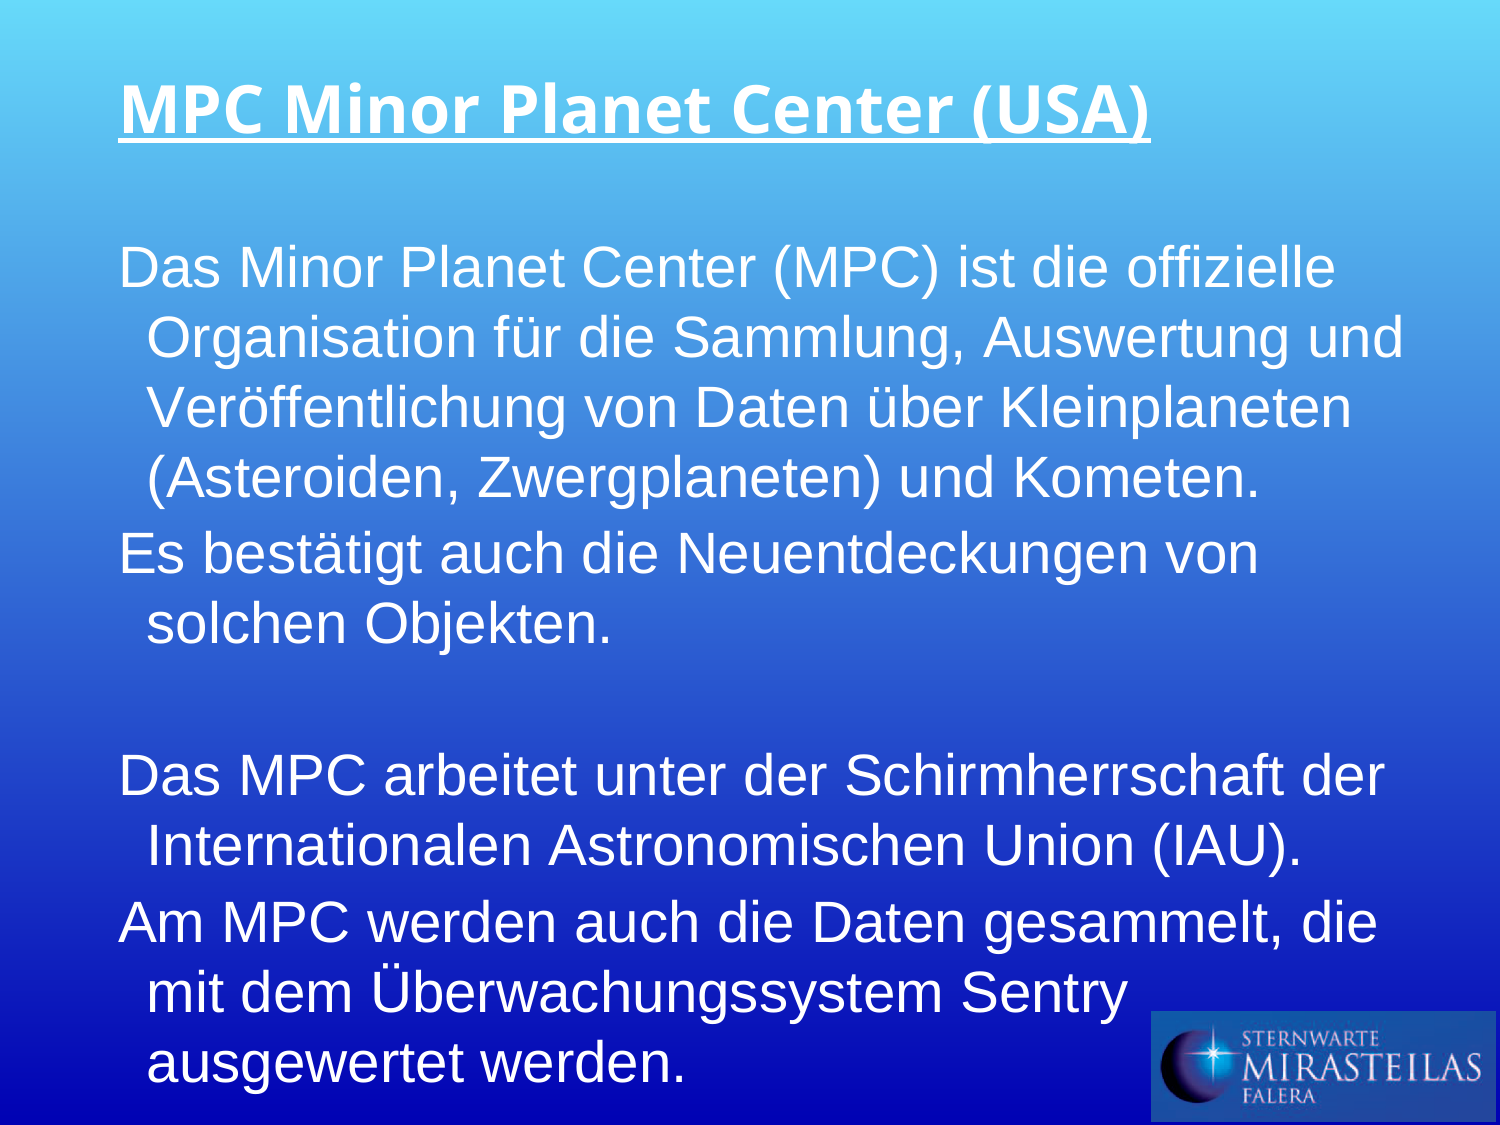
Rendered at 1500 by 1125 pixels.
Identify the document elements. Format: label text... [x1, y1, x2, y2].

text_box MPC Minor Planet Center (USA) Das Minor Planet Center (MPC) ist die offizielle Organisation für die Sammlung, Auswertung und Veröffentlichung von Daten über Kleinplaneten (Asteroiden, Zwergplaneten) und Kometen. Es bestätigt auch die Neuentdeckungen von solchen Objekten. Das MPC arbeitet unter der Schirmherrschaft der Internationalen Astronomischen Union (IAU). Am MPC werden auch die Daten gesammelt, die mit dem Überwachungssystem Sentry ausgewertet werden. [89, 59, 1425, 686]
picture [1151, 1011, 1496, 1122]
